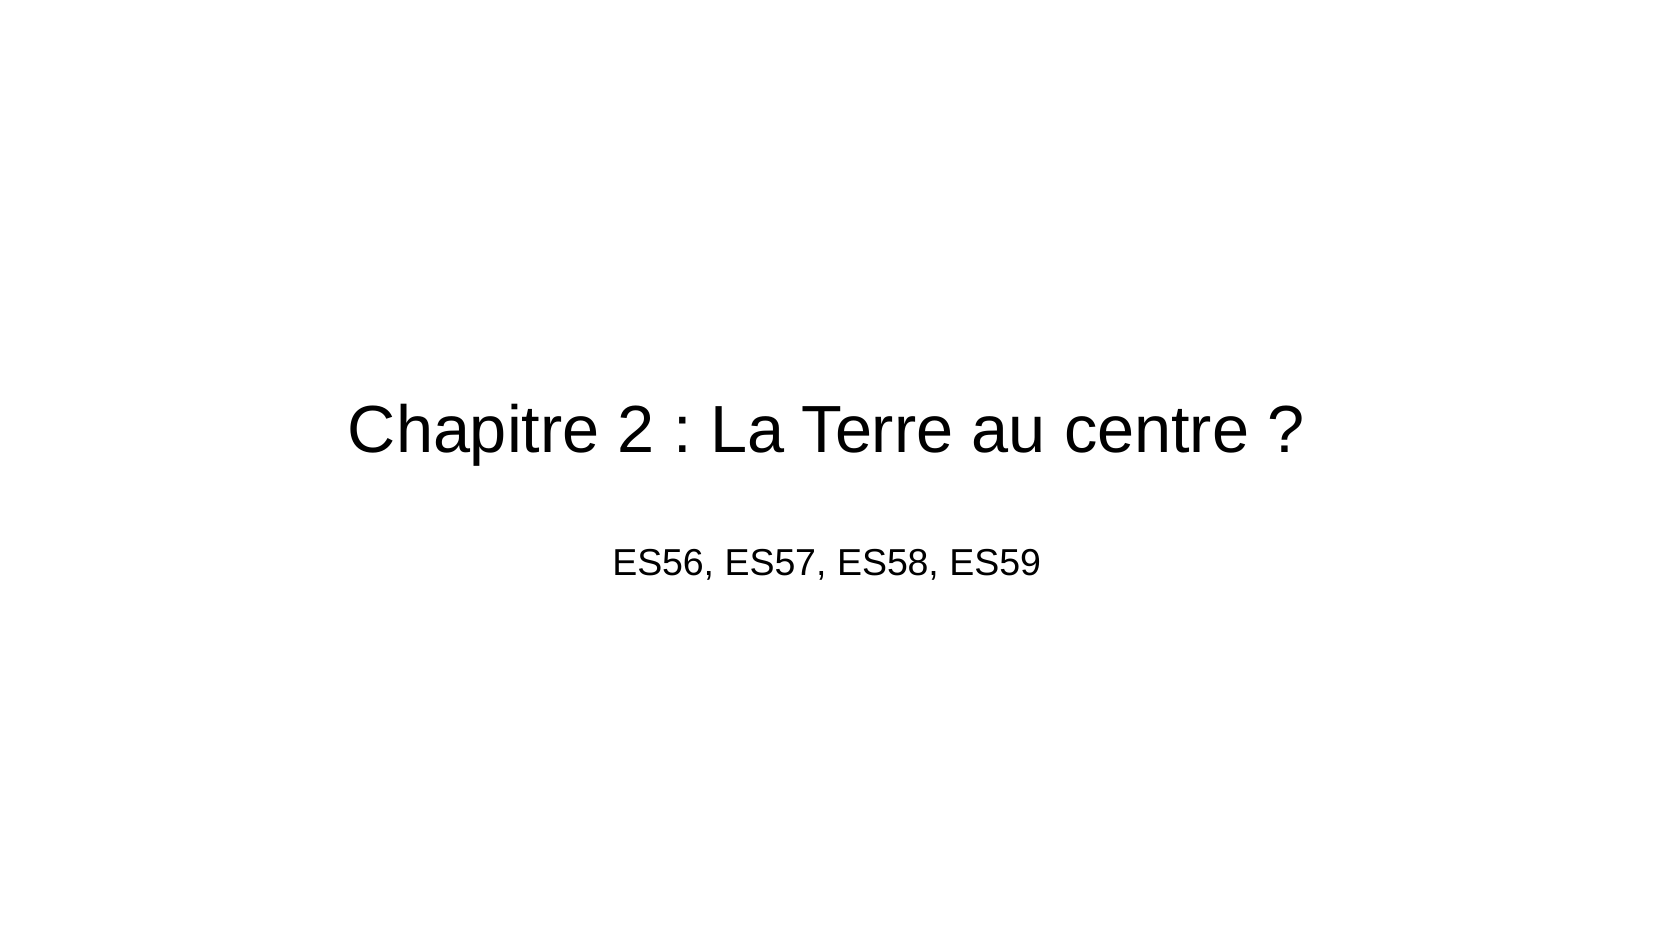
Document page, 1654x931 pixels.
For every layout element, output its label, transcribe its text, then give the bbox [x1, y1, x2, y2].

subtitle Chapitre 2 : La Terre au centre ? ES56, ES57, ES58, ES59 [82, 217, 1571, 758]
